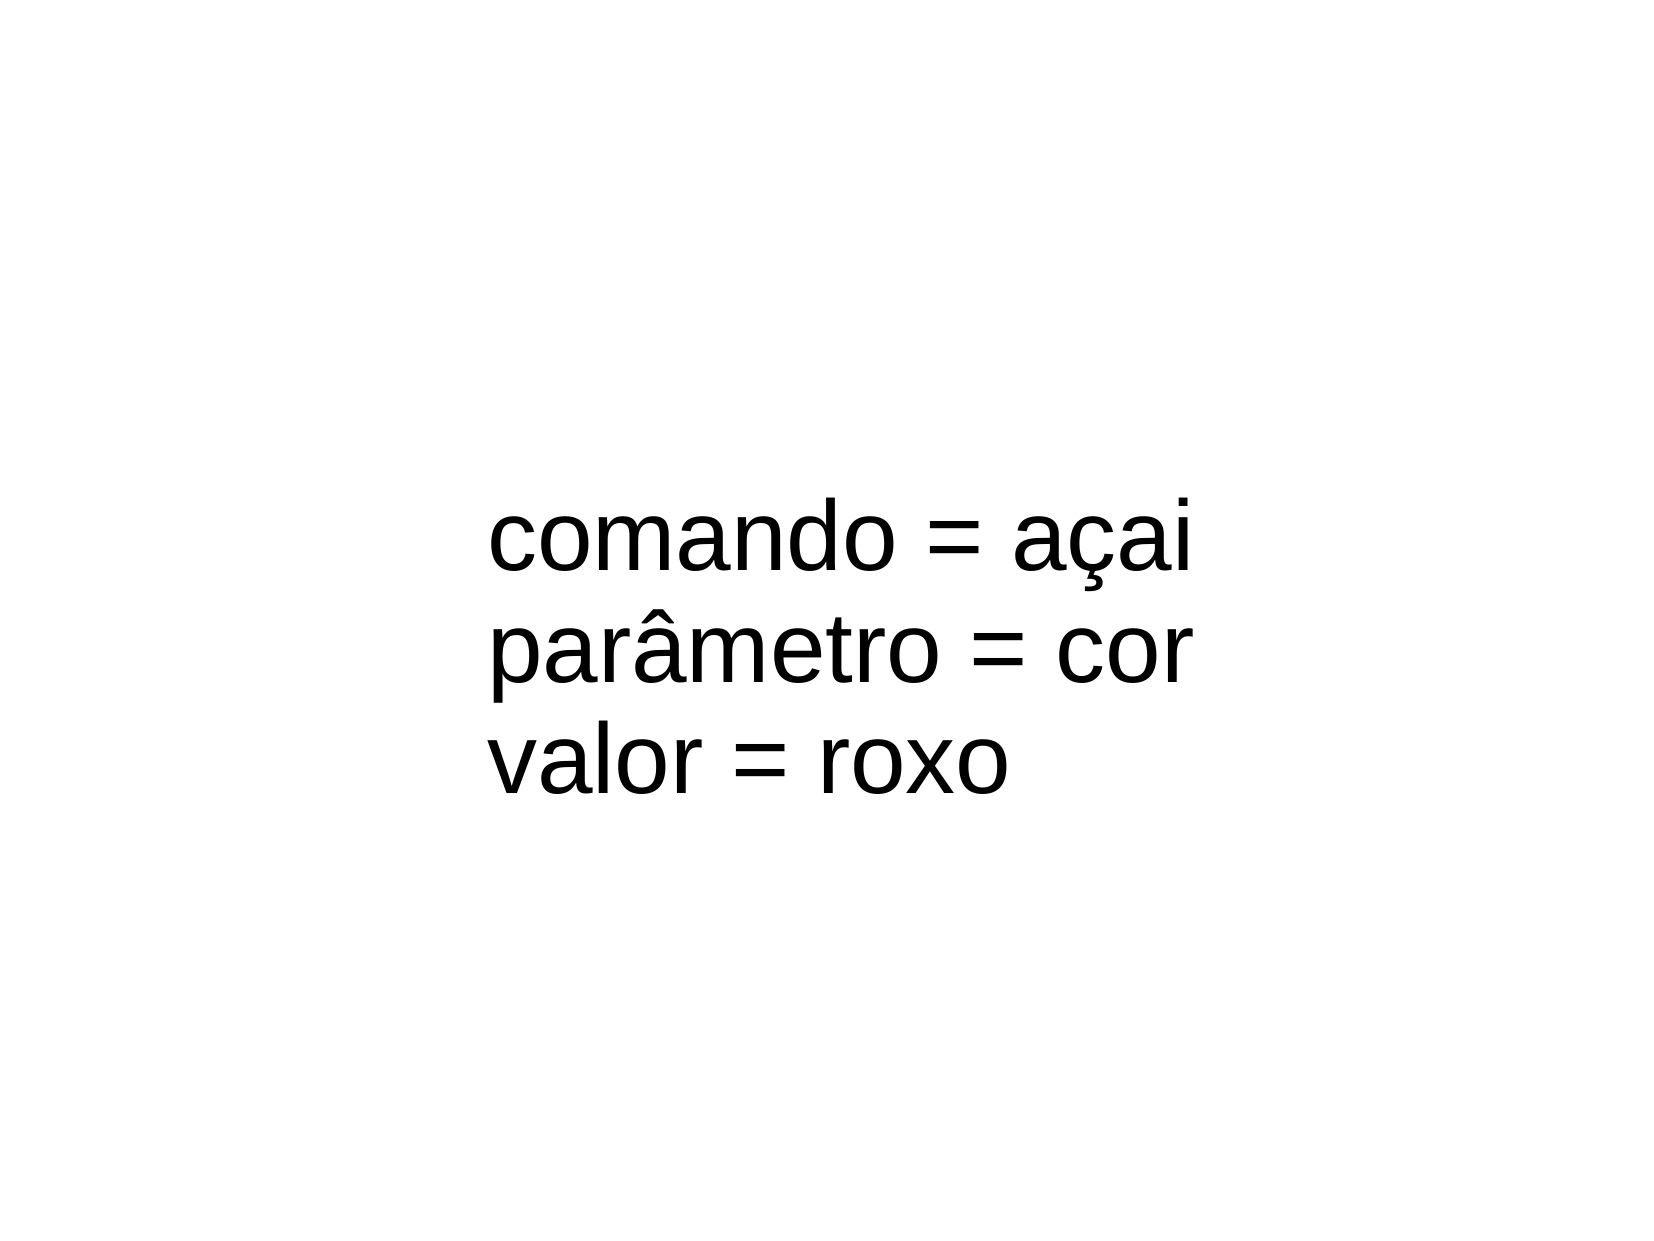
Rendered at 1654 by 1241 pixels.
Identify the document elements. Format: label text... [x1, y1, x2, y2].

text_box comando = açai parâmetro = cor valor = roxo [472, 472, 1198, 823]
